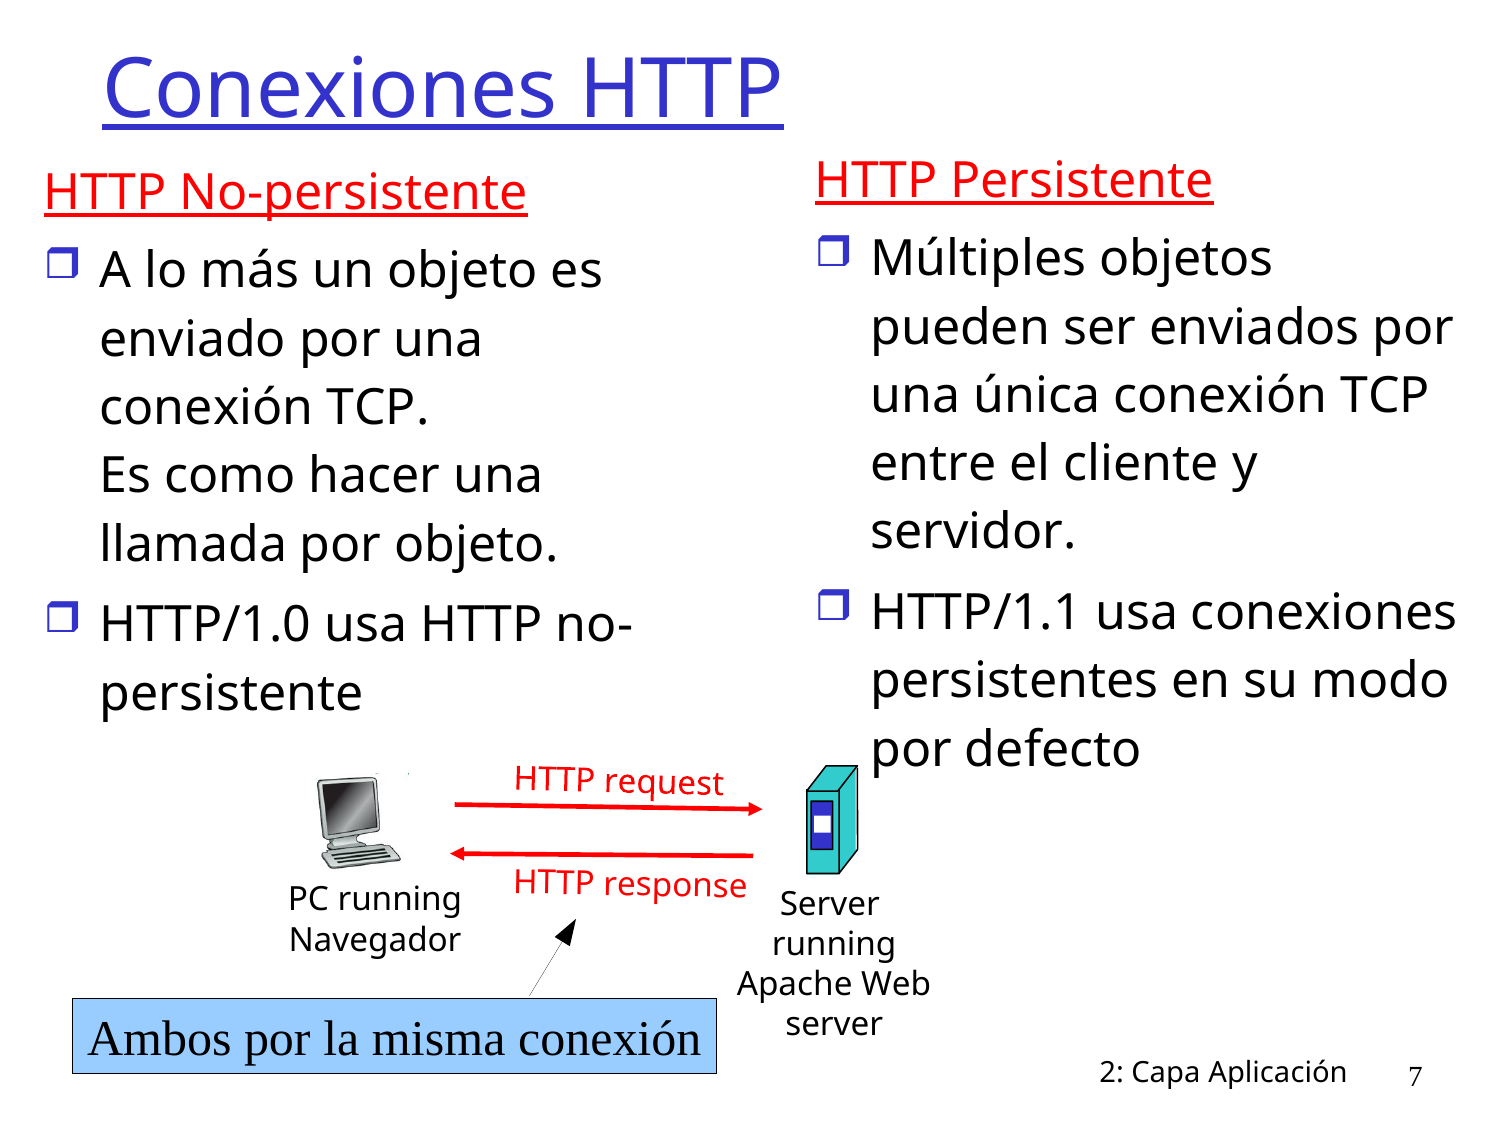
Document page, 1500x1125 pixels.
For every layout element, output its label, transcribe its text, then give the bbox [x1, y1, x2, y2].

text_box PC running Navegador [273, 874, 478, 966]
text_box HTTP response [492, 854, 769, 916]
text_box Server running Apache Web server [722, 878, 947, 1051]
text_box [806, 765, 858, 875]
text_box Ambos por la misma conexión [72, 998, 717, 1074]
list HTTP Persistente Múltiples objetos pueden ser enviados por una única conexión TCP entre el cliente y servidor. HTTP/1.1 usa conexiones persistentes en su modo por defecto [799, 140, 1478, 1019]
title Conexiones HTTP [87, 15, 1463, 158]
list HTTP No-persistente A lo más un objeto es enviado por una conexión TCP. Es como hacer una llamada por objeto. HTTP/1.0 usa HTTP no-persistente [29, 152, 652, 941]
text_box HTTP request [497, 752, 740, 811]
picture [298, 773, 409, 873]
